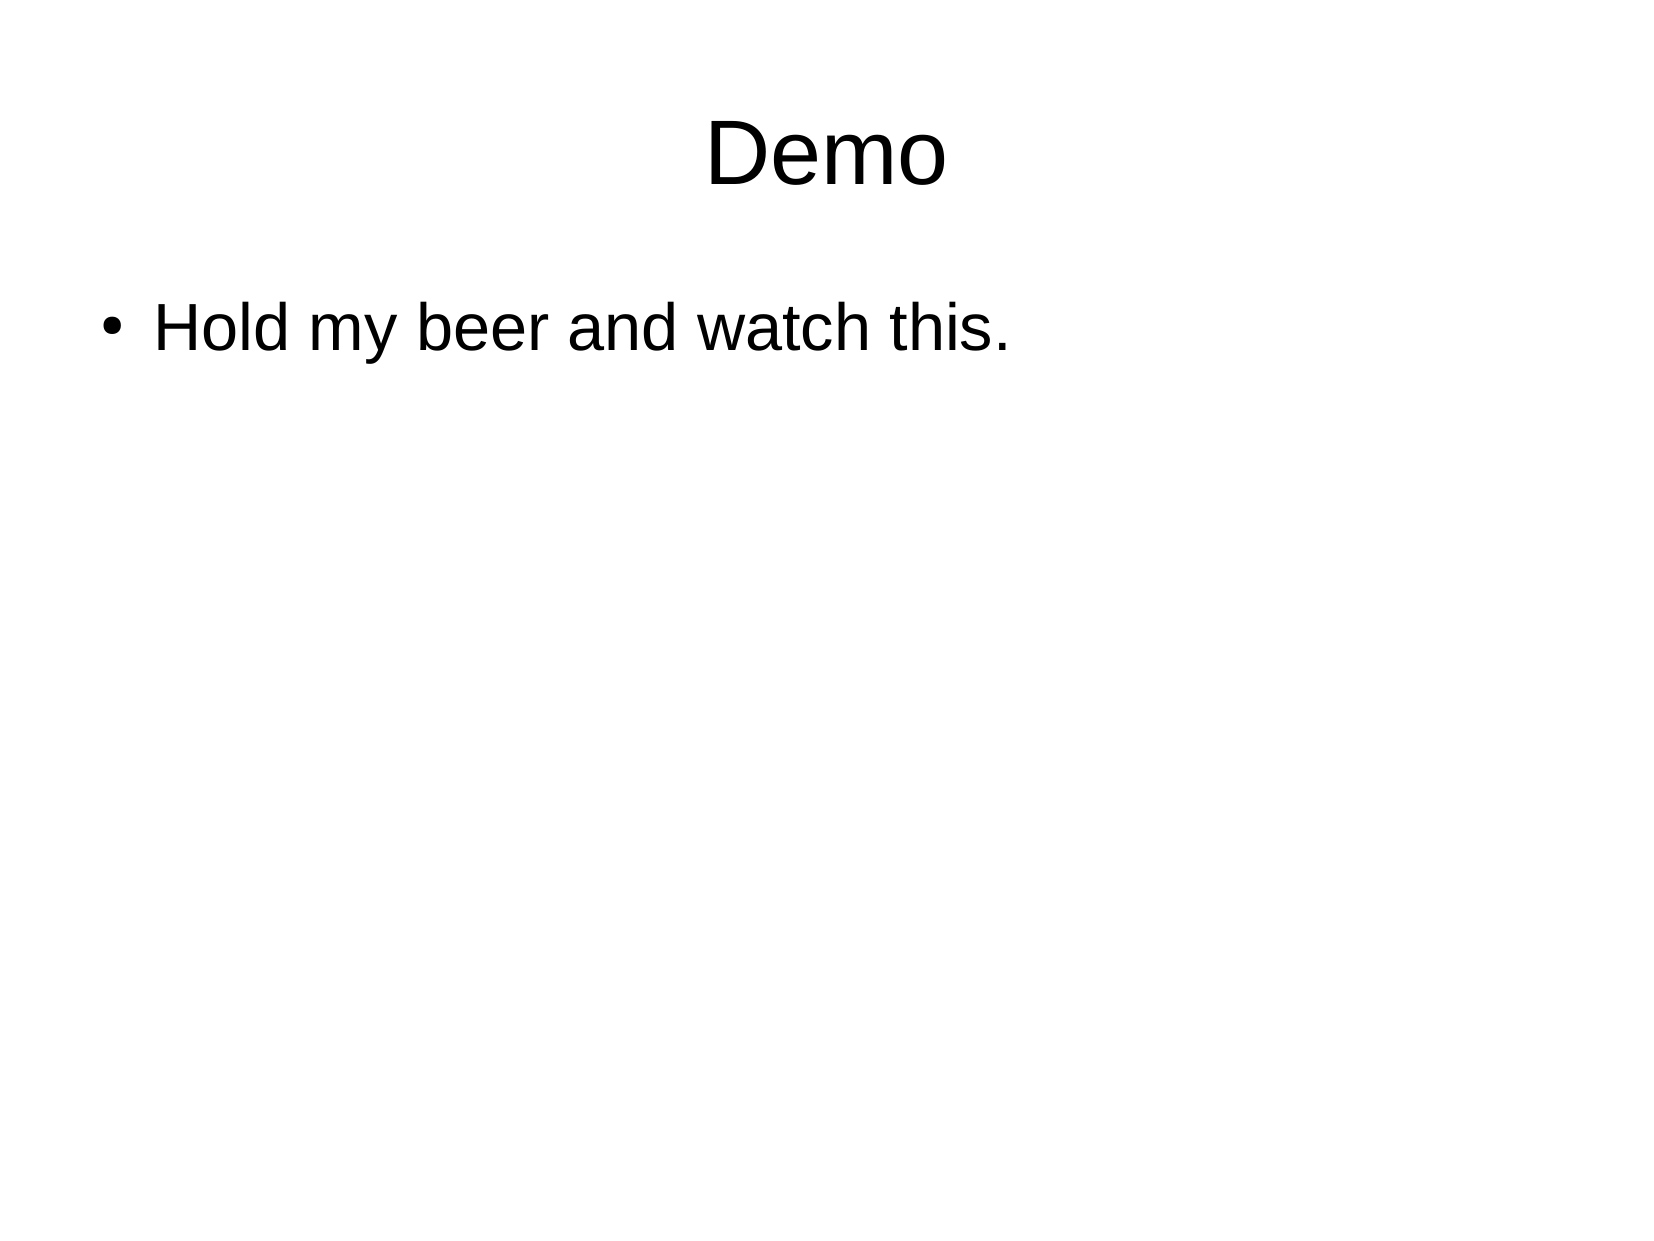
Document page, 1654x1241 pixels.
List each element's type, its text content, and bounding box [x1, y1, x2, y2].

list Hold my beer and watch this. [82, 290, 1571, 1010]
title Demo [82, 49, 1571, 257]
